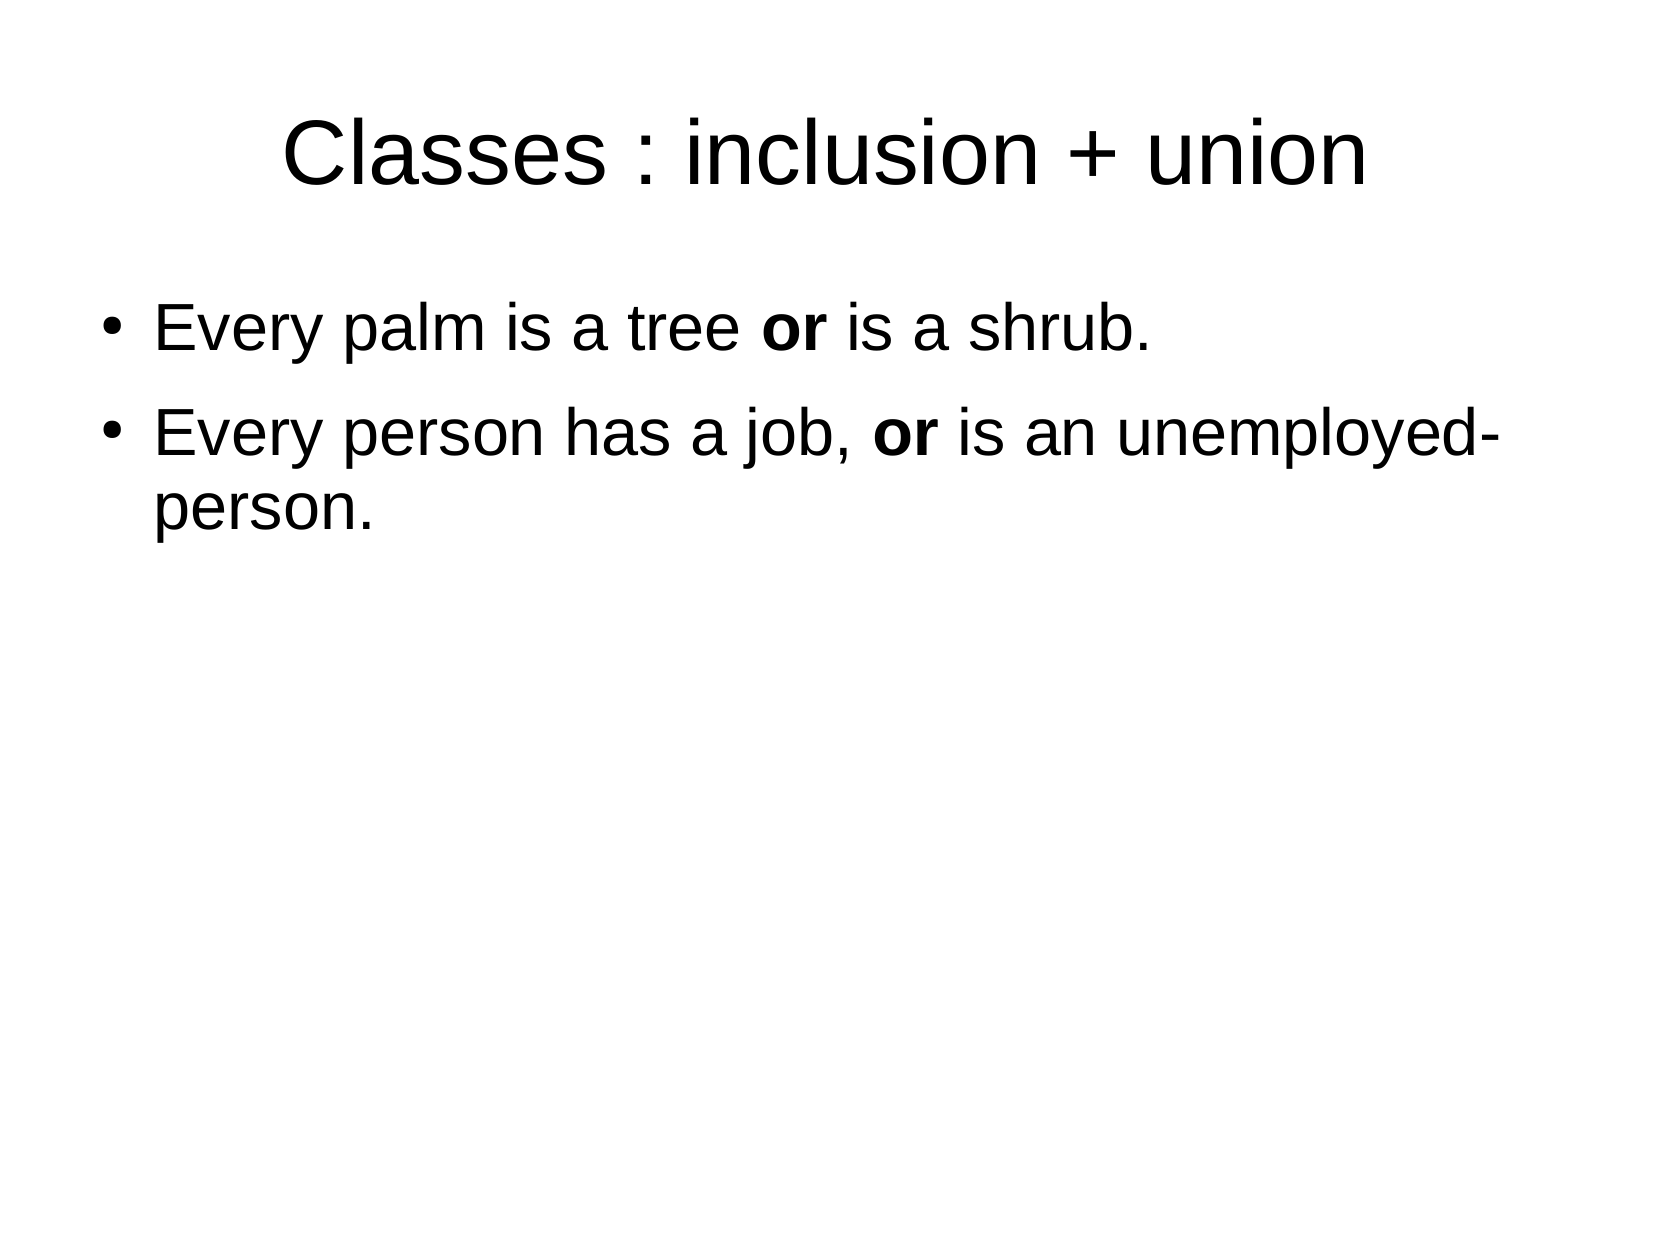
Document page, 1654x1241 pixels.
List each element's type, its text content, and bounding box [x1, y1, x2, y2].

title Classes : inclusion + union [82, 56, 1571, 250]
list Every palm is a tree or is a shrub. Every person has a job, or is an unemployed-person. [82, 290, 1571, 1109]
